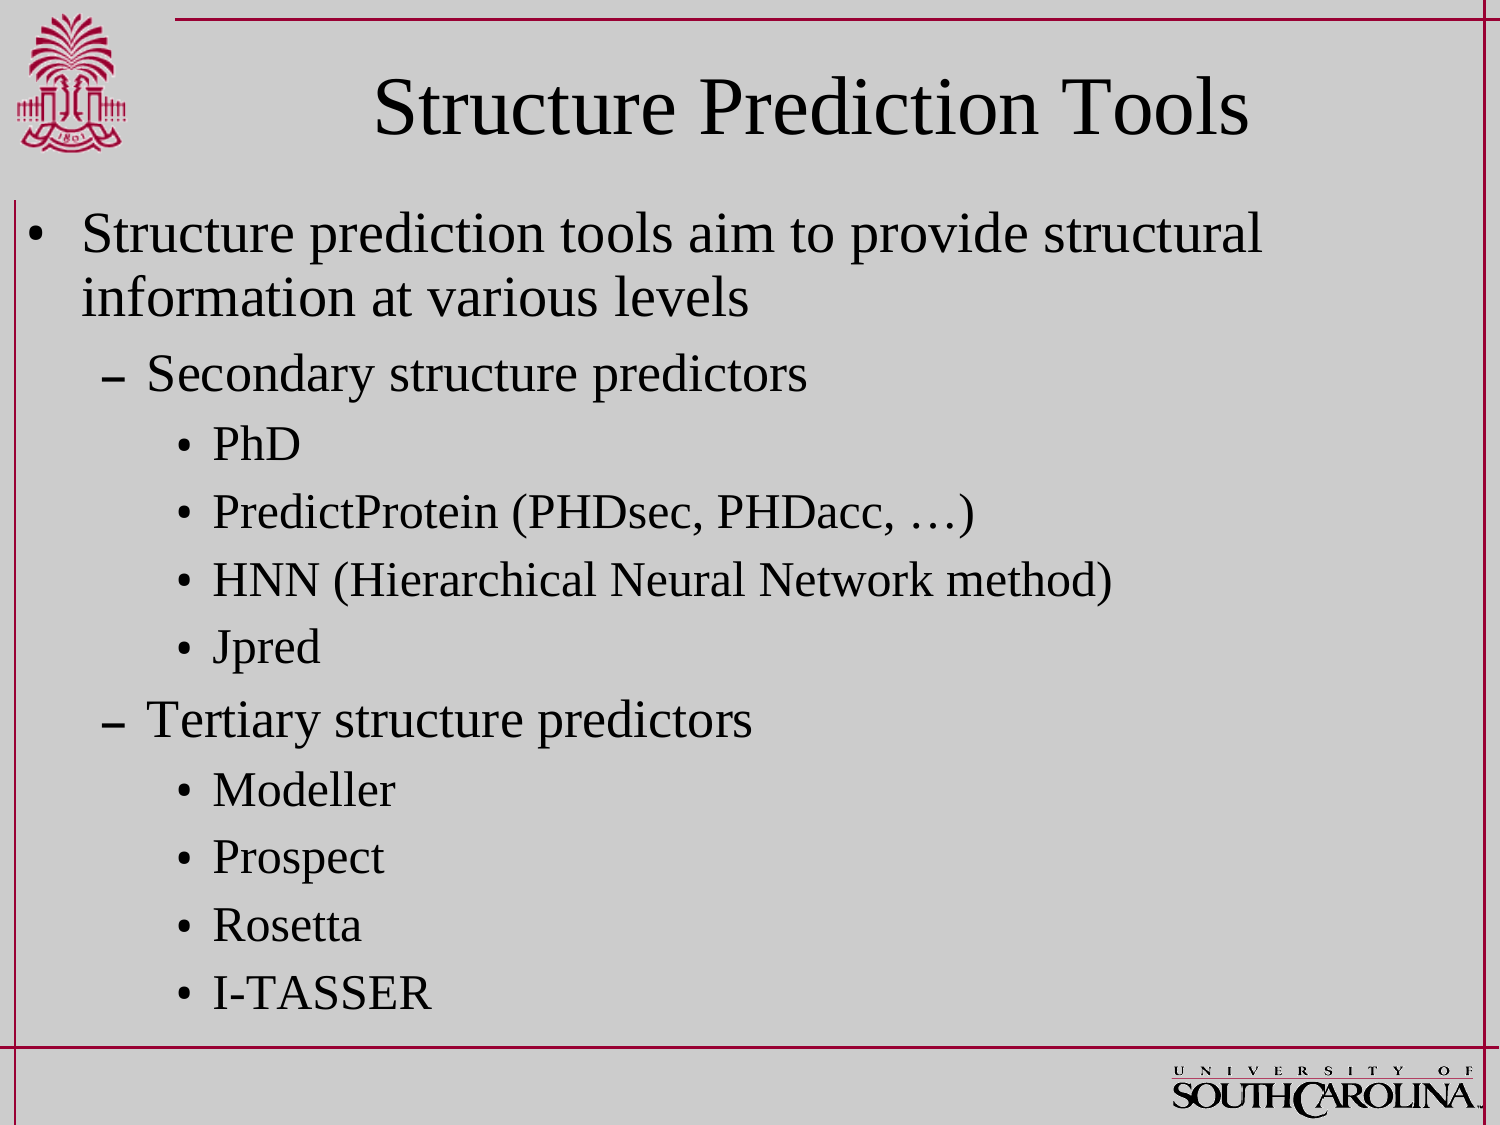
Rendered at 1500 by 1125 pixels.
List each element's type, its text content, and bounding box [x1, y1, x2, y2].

picture [1162, 1049, 1483, 1125]
picture [12, 12, 131, 155]
list Structure prediction tools aim to provide structural information at various levels Secondary structure predictors PhD PredictProtein (PHDsec, PHDacc, …) HNN (Hierarchical Neural Network method) Jpred Tertiary structure predictors Modeller Prospect Rosetta I-TASSER [24, 200, 1476, 1021]
title Structure Prediction Tools [174, 24, 1450, 188]
